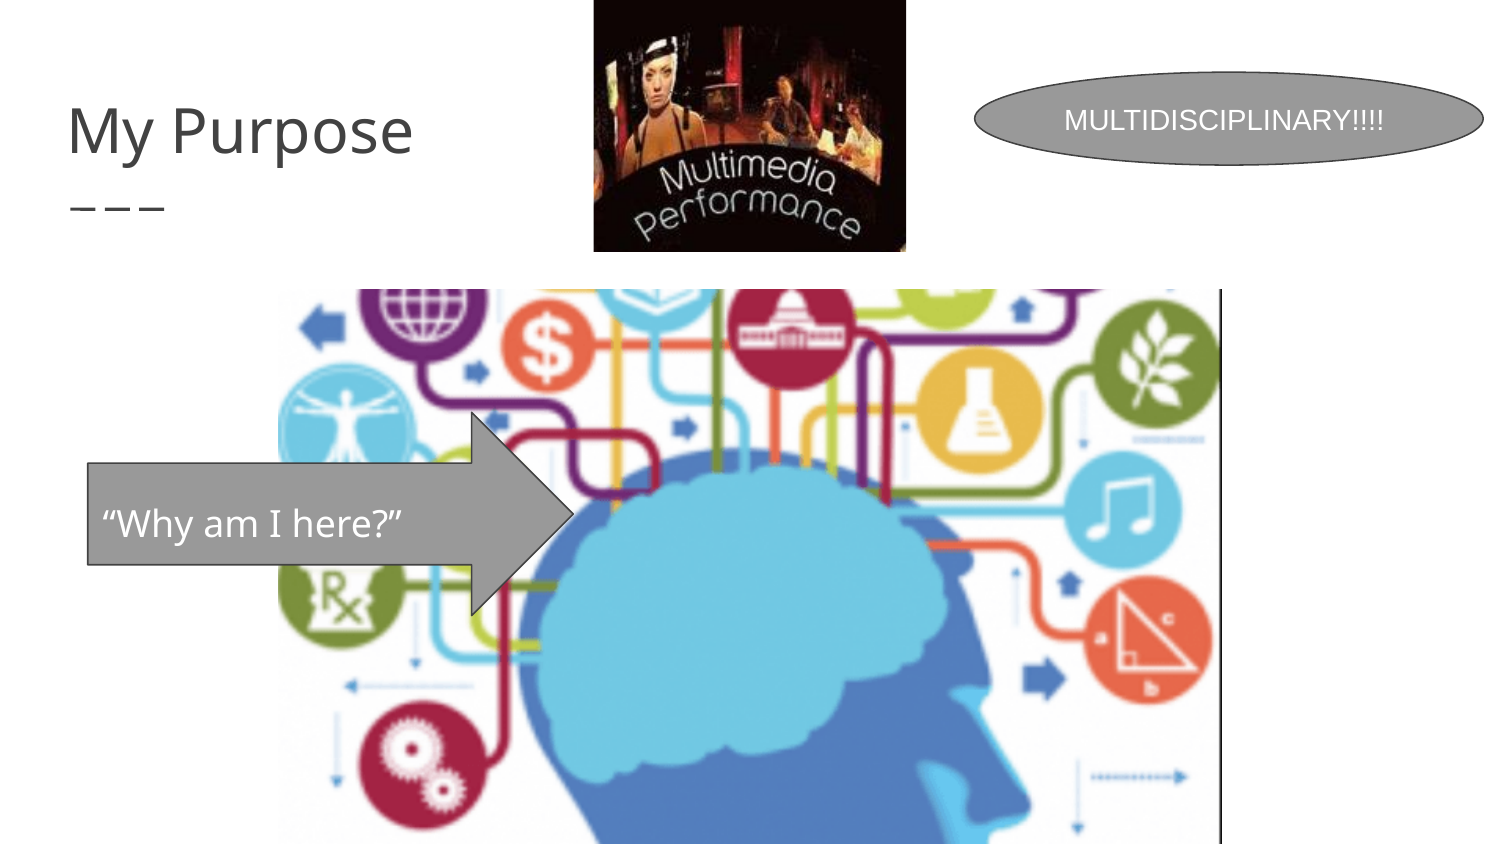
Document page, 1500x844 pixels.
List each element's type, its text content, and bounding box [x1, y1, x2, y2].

text_box “Why am I here?” [87, 412, 574, 616]
picture [593, 0, 907, 252]
picture [278, 289, 1222, 844]
title My Purpose [907, 61, 1449, 182]
text_box MULTIDISCIPLINARY!!!! [974, 72, 1484, 166]
title My Purpose [51, 61, 593, 182]
